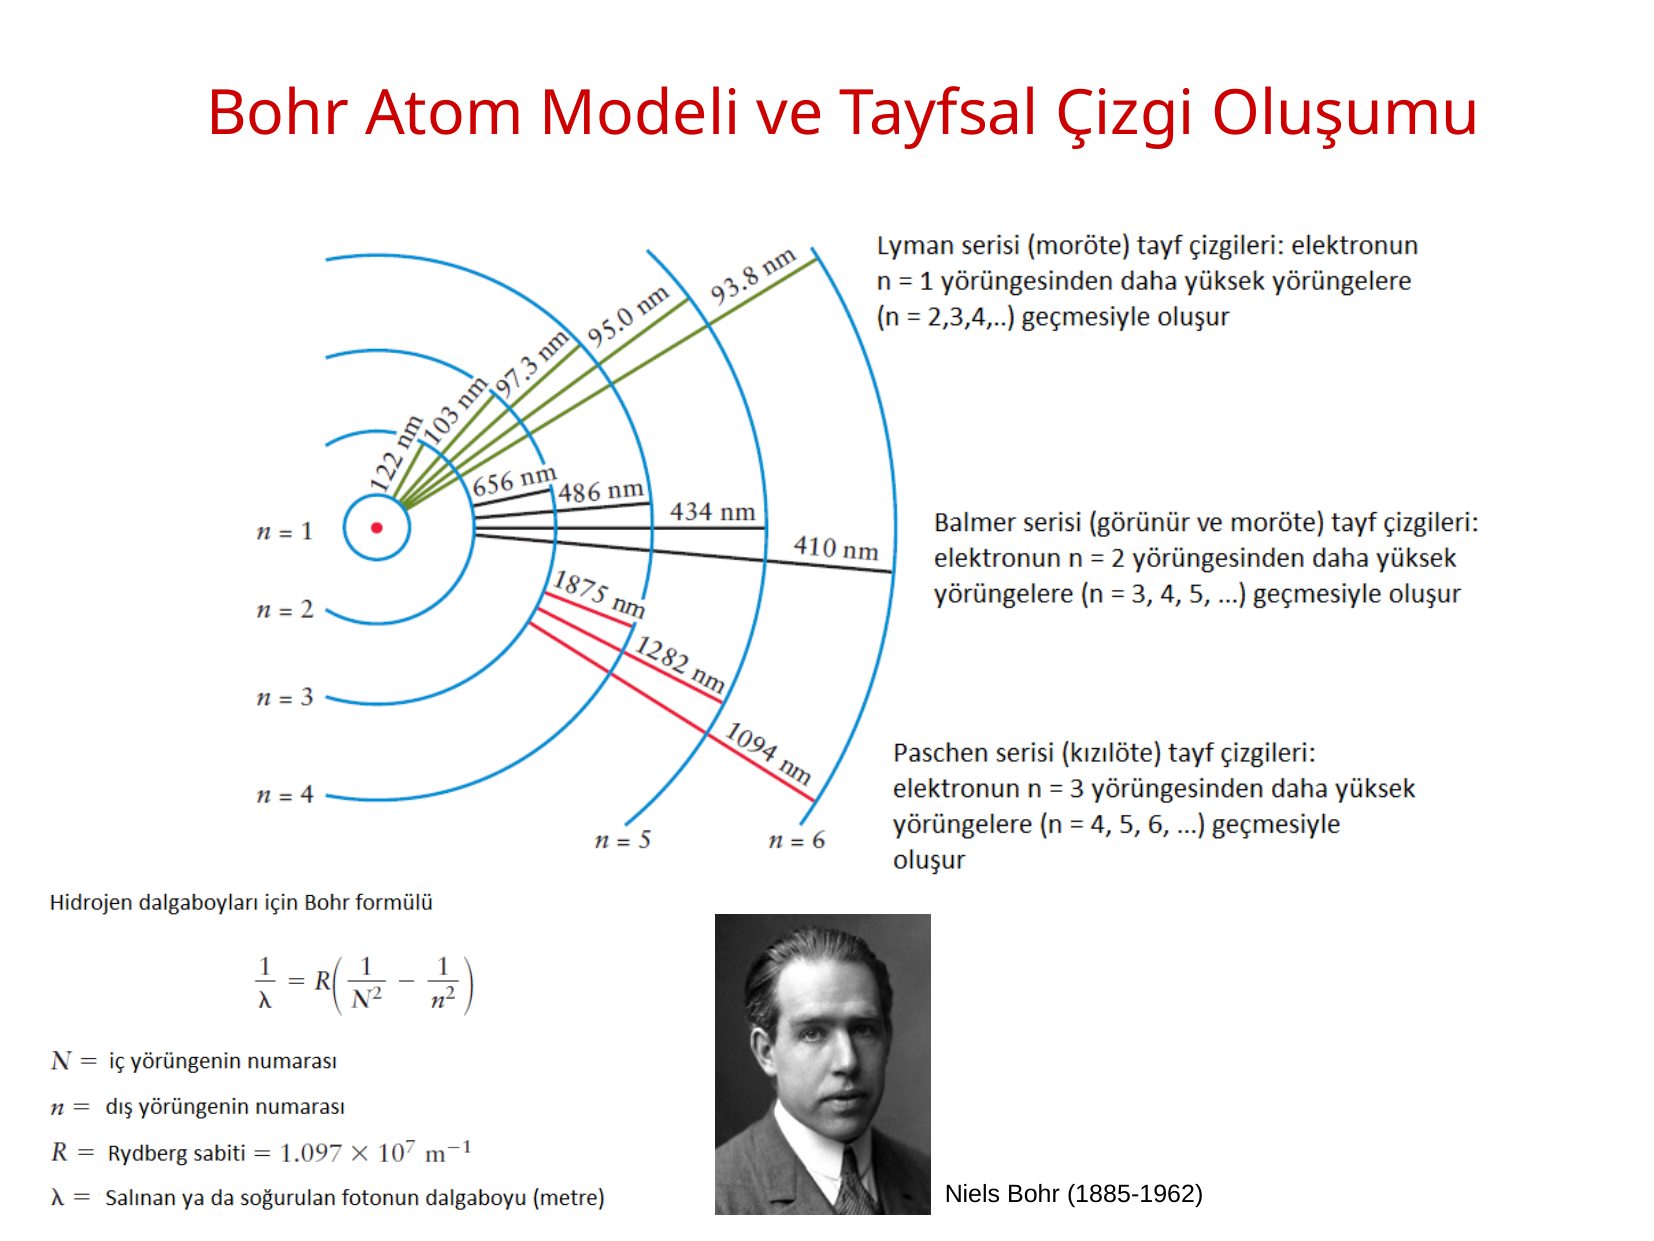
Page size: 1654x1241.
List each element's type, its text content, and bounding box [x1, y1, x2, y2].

title Bohr Atom Modeli ve Tayfsal Çizgi Oluşumu [82, 43, 1571, 176]
text_box Niels Bohr (1885-1962) [930, 1171, 1306, 1216]
picture [45, 209, 1486, 1220]
picture [715, 914, 931, 1216]
